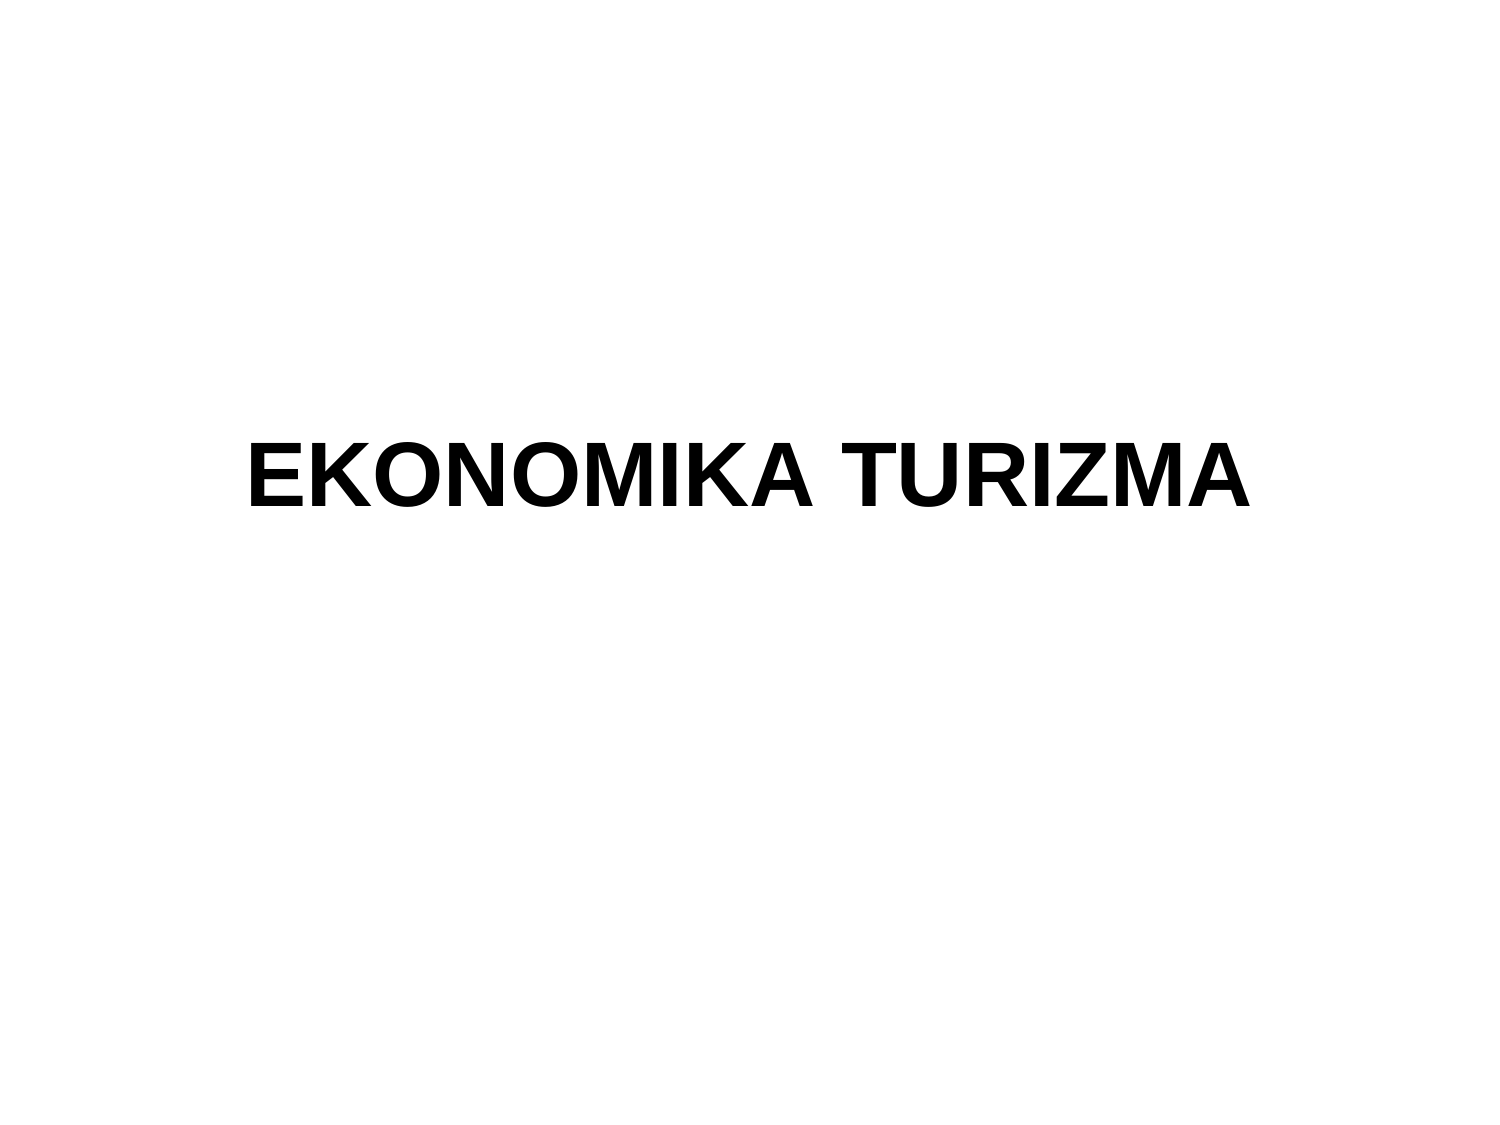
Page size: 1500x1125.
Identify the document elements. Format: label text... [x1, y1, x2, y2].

title EKONOMIKA TURIZMA [112, 349, 1388, 591]
